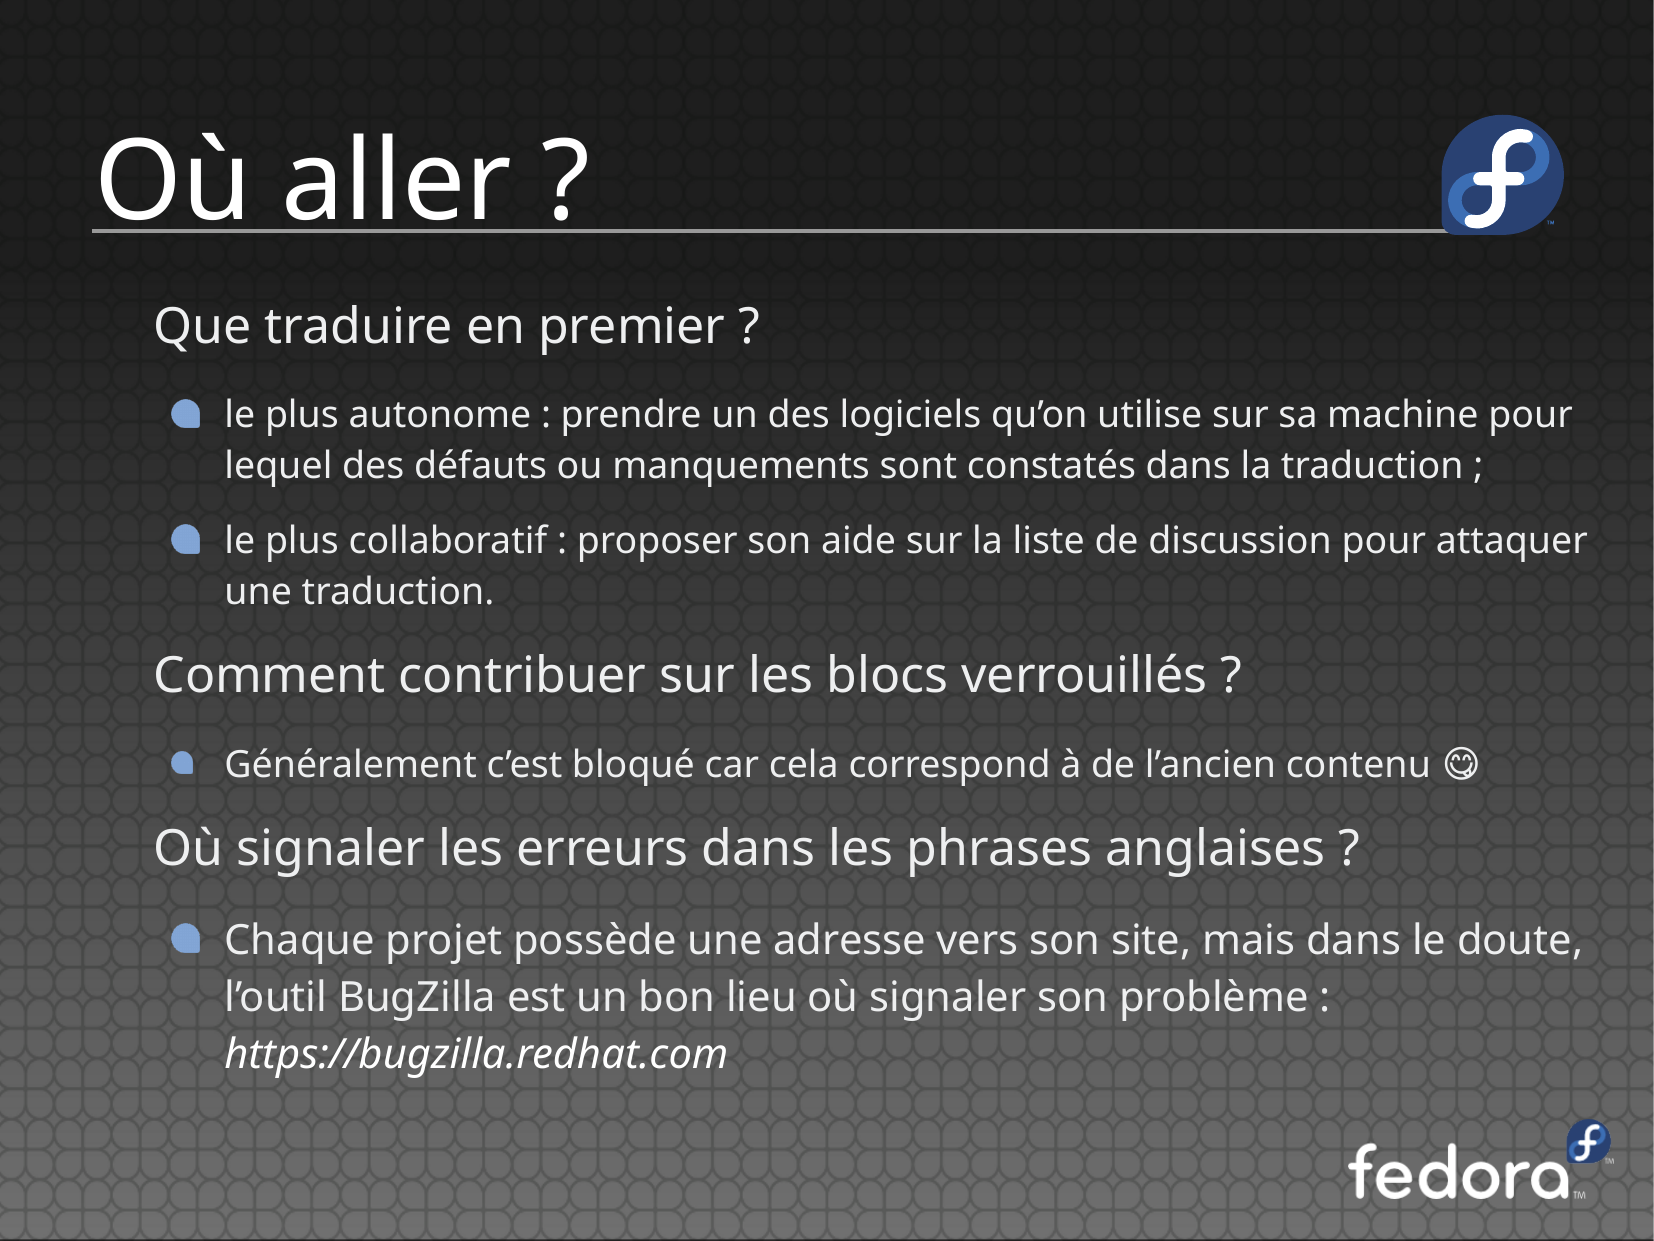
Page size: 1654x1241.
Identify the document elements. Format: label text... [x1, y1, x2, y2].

title Où aller ? [94, 100, 1426, 251]
picture [0, 0, 1654, 1241]
list Que traduire en premier ? le plus autonome : prendre un des logiciels qu’on utilise sur sa machine pour lequel des défauts ou manquements sont constatés dans la traduction ; le plus collaboratif : proposer son aide sur la liste de discussion pour attaquer une traduction. Comment contribuer sur les blocs verrouillés ? Généralement c’est bloqué car cela correspond à de l’ancien contenu 😋 Où signaler les erreurs dans les phrases anglaises ? Chaque projet possède une adresse vers son site, mais dans le doute, l’outil BugZilla est un bon lieu où signaler son problème : https://bugzilla.redhat.com [82, 290, 1631, 1134]
